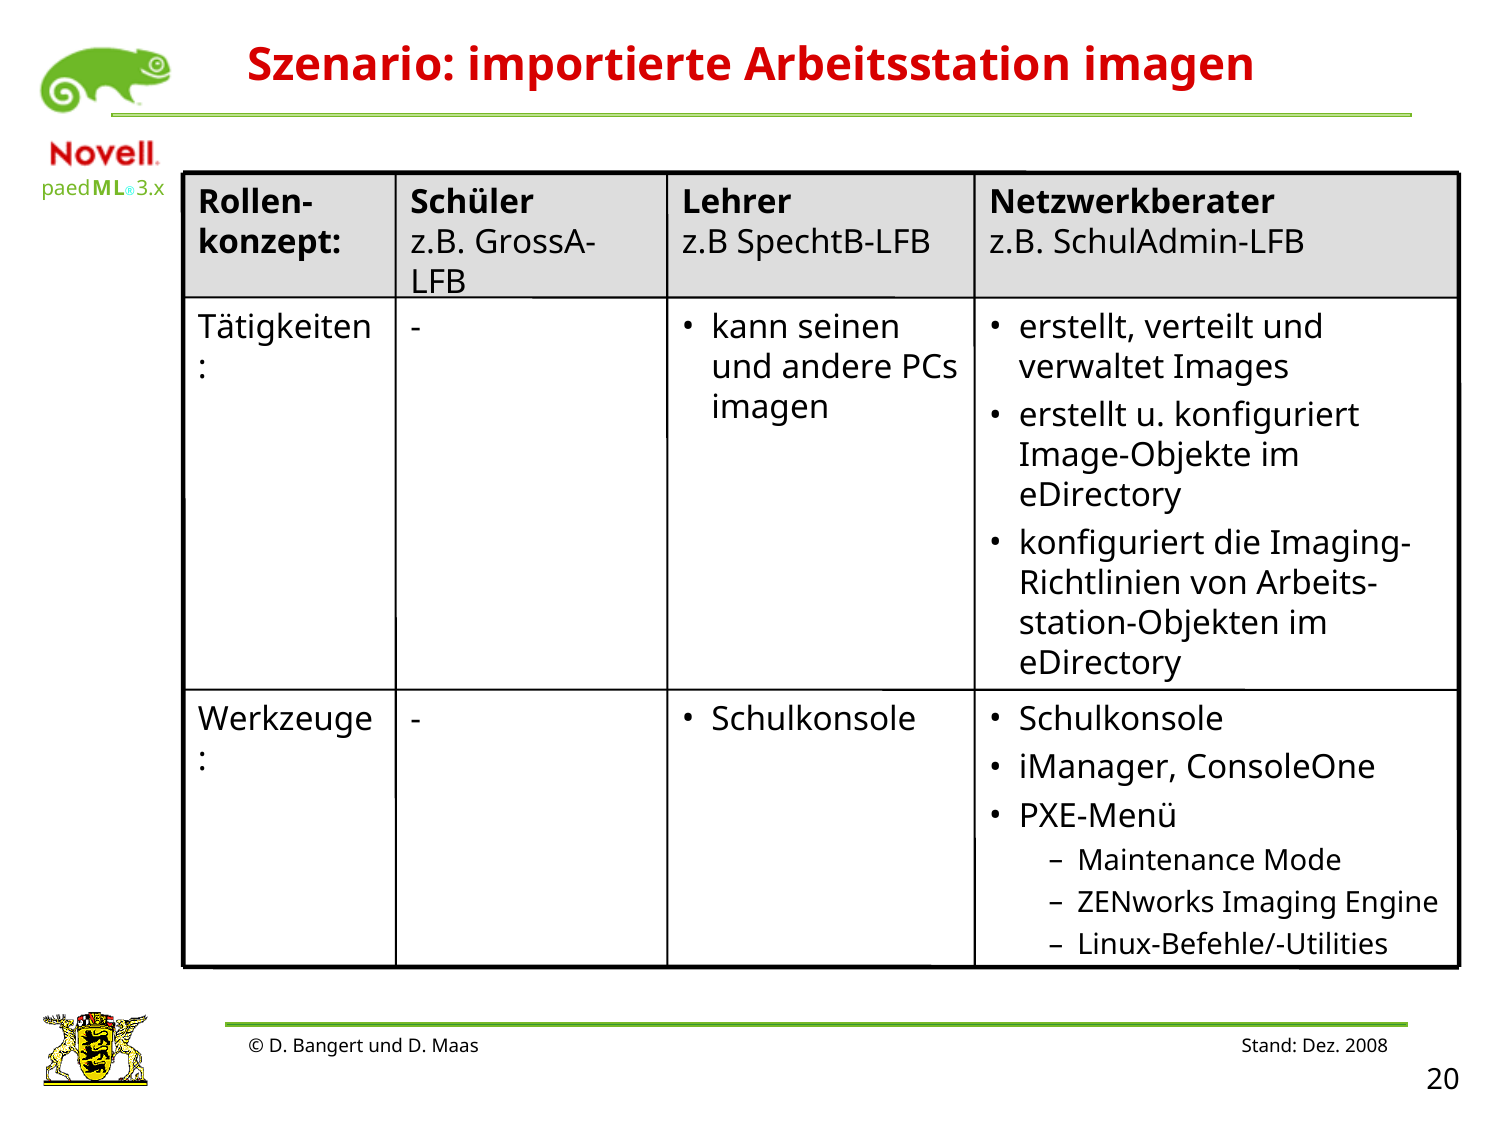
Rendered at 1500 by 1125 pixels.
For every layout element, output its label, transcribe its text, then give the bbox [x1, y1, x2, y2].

text_box Tätigkeiten: [186, 299, 394, 688]
text_box Werkzeuge: [186, 691, 394, 964]
picture [26, 30, 184, 188]
picture [41, 1011, 148, 1088]
title Szenario: importierte Arbeitsstation imagen [232, 12, 1388, 113]
text_box Rollen-konzept: [186, 176, 394, 296]
text_box Schüler z.B. GrossA-LFB [397, 176, 666, 296]
text_box Schulkonsole iManager, ConsoleOne PXE-Menü Maintenance Mode ZENworks Imaging Engine Linux-Befehle/-Utilities [976, 691, 1456, 964]
text_box erstellt, verteilt und verwaltet Images erstellt u. konfiguriert Image-Objekte im eDirectory konfiguriert die Imaging-Richtlinien von Arbeits-station-Objekten im eDirectory [976, 299, 1456, 688]
text_box Schulkonsole [669, 691, 973, 964]
text_box - [397, 691, 666, 964]
text_box kann seinen und andere PCs imagen [669, 299, 973, 688]
text_box Lehrer z.B SpechtB-LFB [669, 176, 973, 296]
text_box Netzwerkberater z.B. SchulAdmin-LFB [976, 176, 1456, 296]
text_box - [397, 299, 666, 688]
